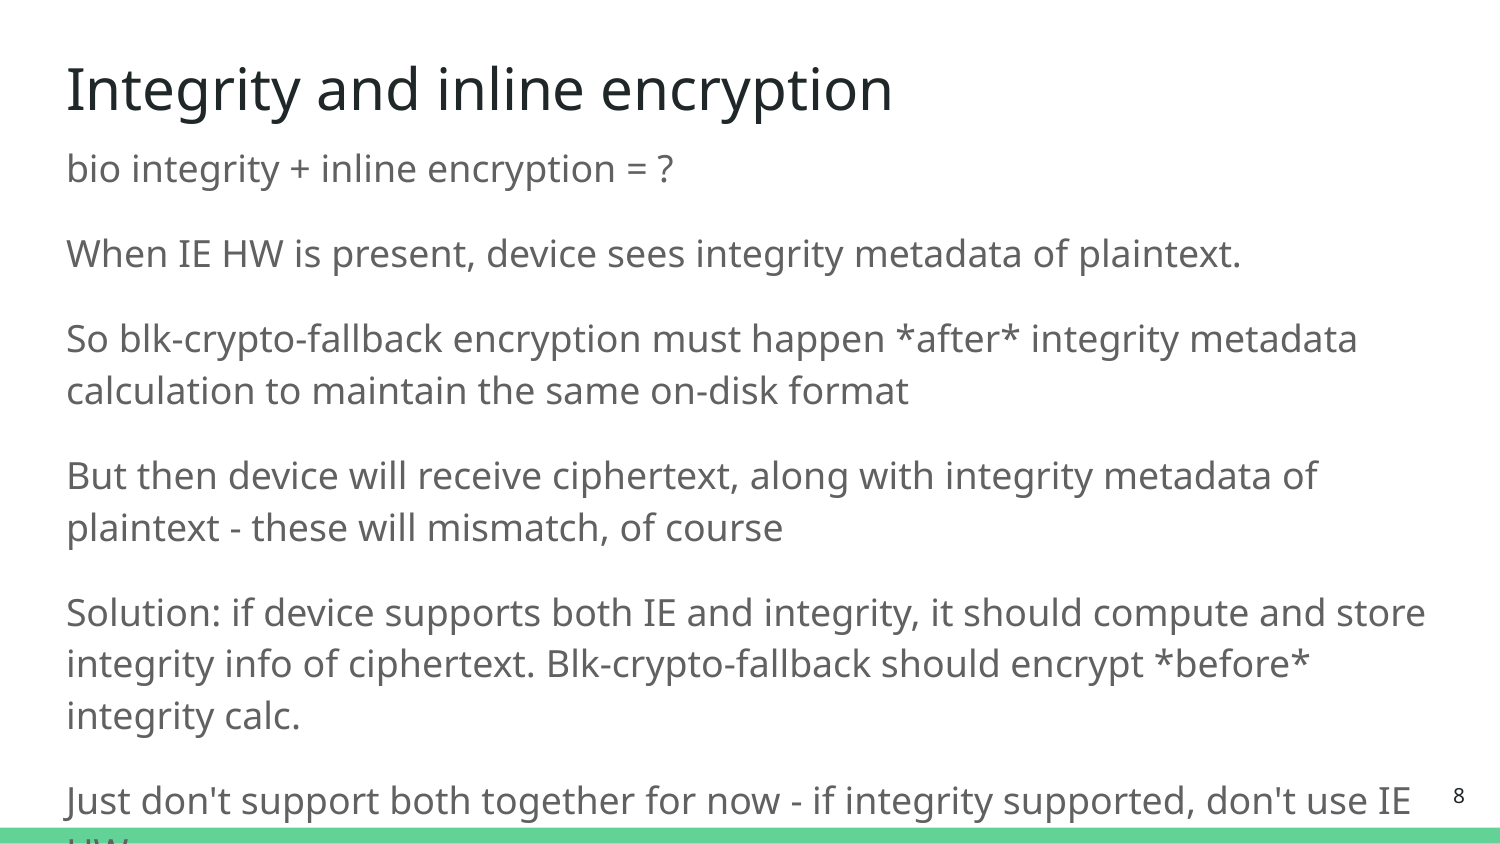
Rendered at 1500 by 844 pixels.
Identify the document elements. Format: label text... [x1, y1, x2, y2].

slide_number <number> [1389, 764, 1480, 830]
list bio integrity + inline encryption = ? When IE HW is present, device sees integrity metadata of plaintext. So blk-crypto-fallback encryption must happen *after* integrity metadata calculation to maintain the same on-disk format But then device will receive ciphertext, along with integrity metadata of plaintext - these will mismatch, of course Solution: if device supports both IE and integrity, it should compute and store integrity info of ciphertext. Blk-crypto-fallback should encrypt *before* integrity calc. Just don't support both together for now - if integrity supported, don't use IE HW. [51, 123, 1449, 684]
title Integrity and inline encryption [51, 37, 1449, 123]
